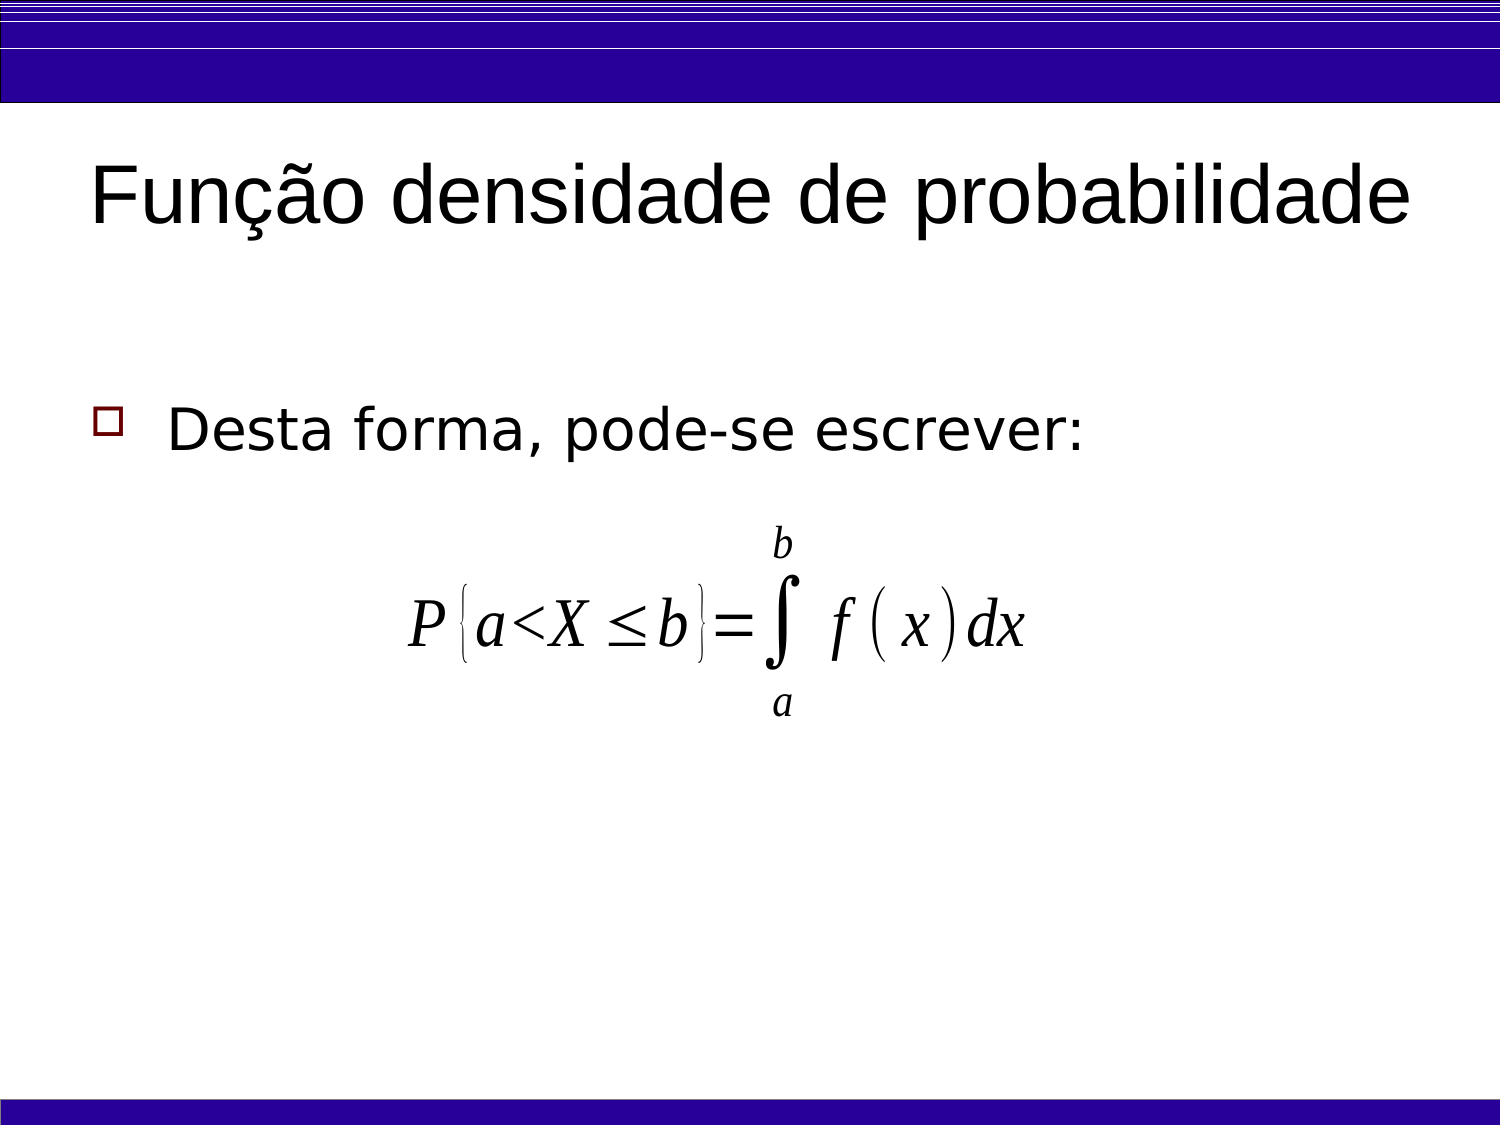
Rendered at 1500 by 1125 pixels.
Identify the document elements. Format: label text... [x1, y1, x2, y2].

list Desta forma, pode-se escrever: [75, 299, 1363, 1062]
chart [388, 519, 1052, 728]
title Função densidade de probabilidade [75, 87, 1489, 249]
